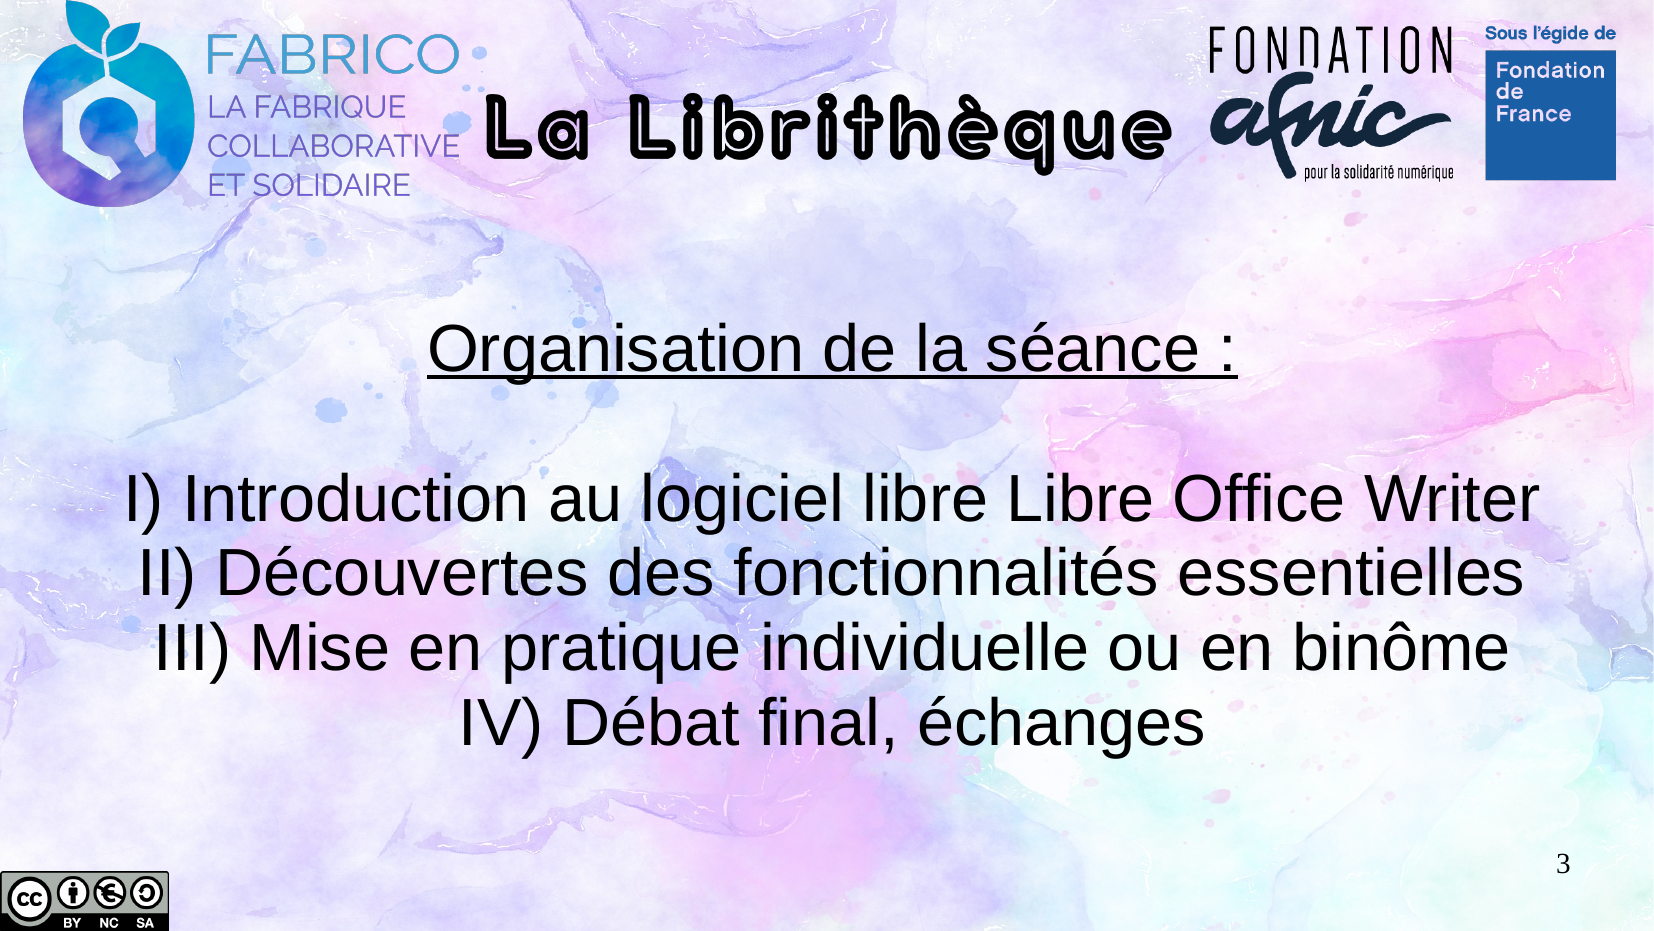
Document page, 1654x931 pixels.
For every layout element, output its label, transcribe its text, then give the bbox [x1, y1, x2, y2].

picture [23, 0, 1653, 207]
subtitle Organisation de la séance : I) Introduction au logiciel libre Libre Office Writer II) Découvertes des fonctionnalités essentielles III) Mise en pratique individuelle ou en binôme IV) Débat final, échanges [88, 198, 1577, 872]
picture [0, 871, 169, 931]
